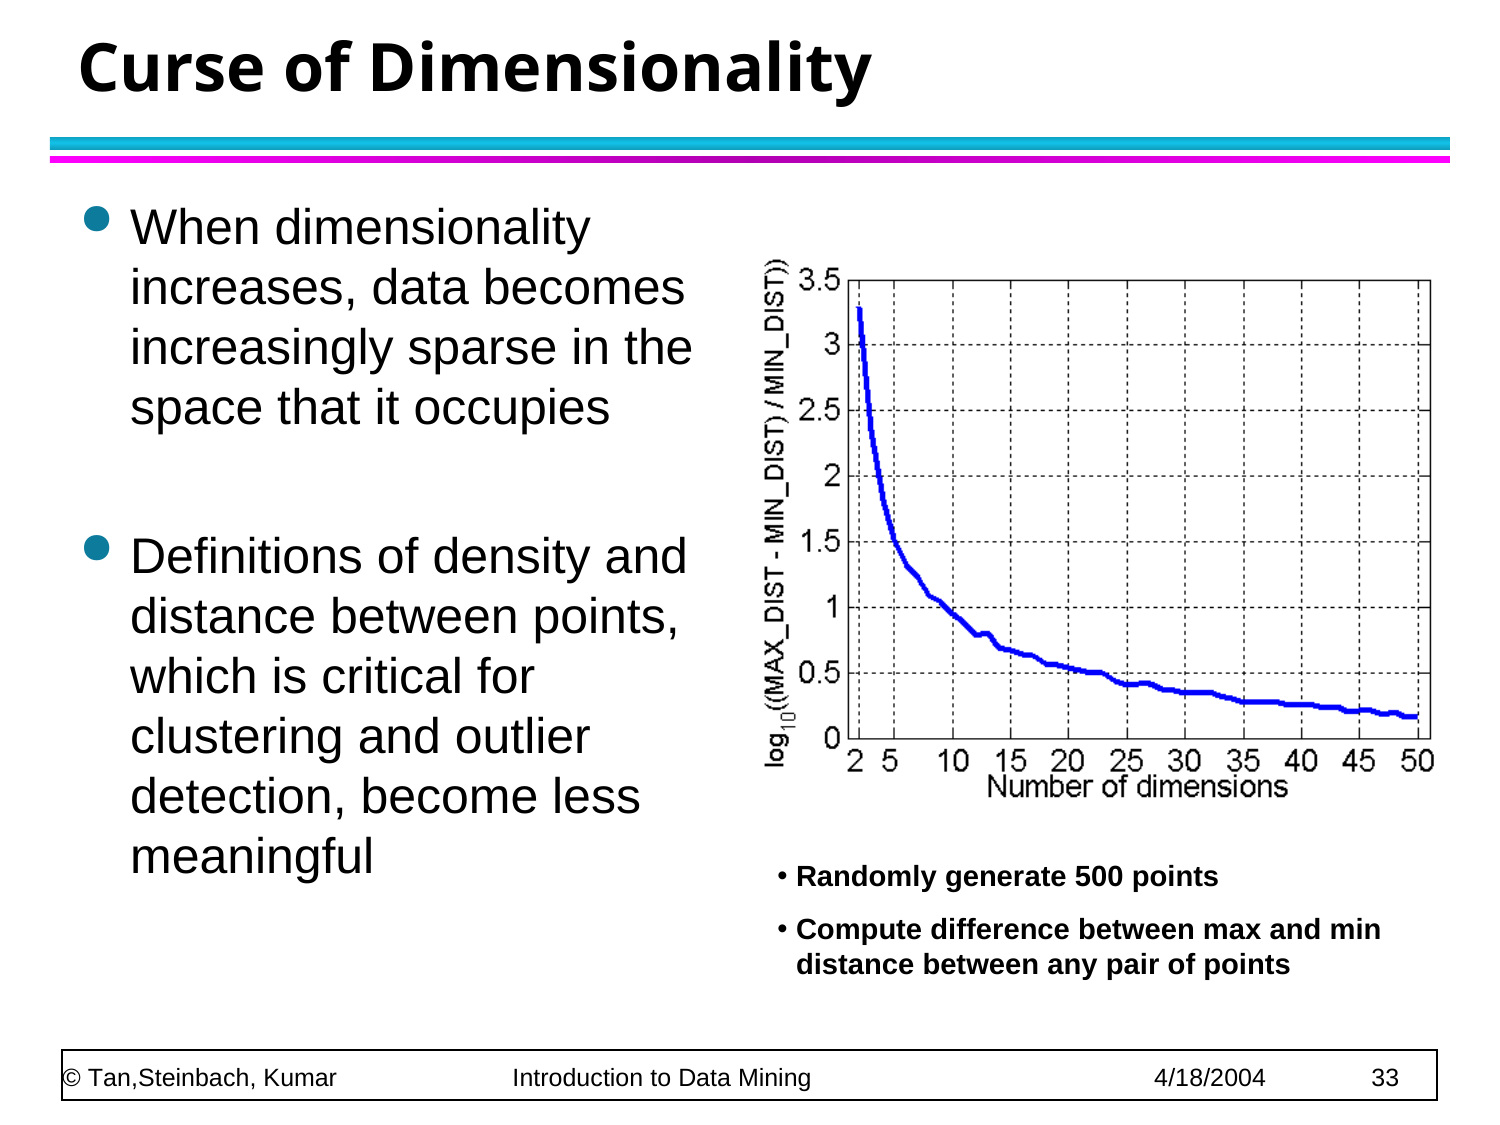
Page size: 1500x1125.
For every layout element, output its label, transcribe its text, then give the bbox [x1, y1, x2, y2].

list When dimensionality increases, data becomes increasingly sparse in the space that it occupies Definitions of density and distance between points, which is critical for clustering and outlier detection, become less meaningful [67, 187, 738, 1038]
text_box Randomly generate 500 points Compute difference between max and min distance between any pair of points [762, 849, 1426, 989]
title Curse of Dimensionality [62, 22, 1421, 113]
picture [750, 237, 1500, 801]
